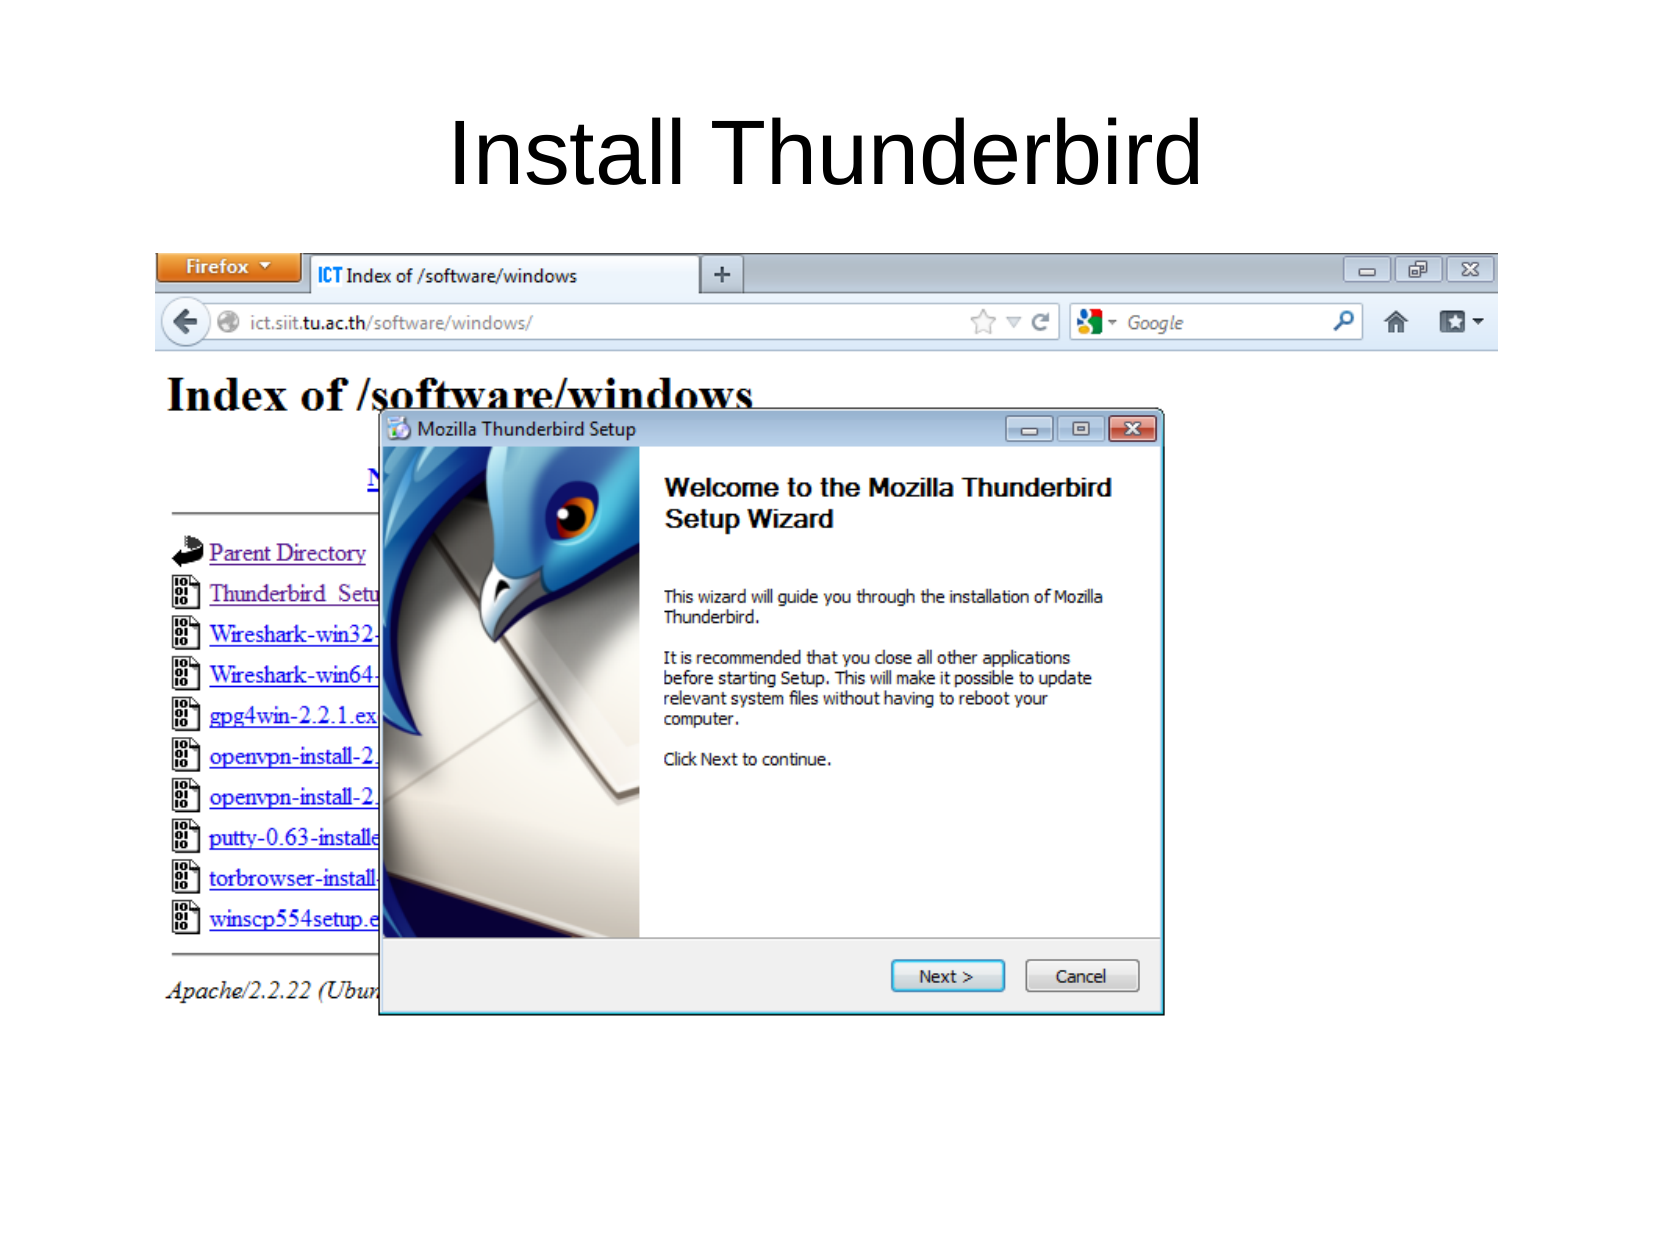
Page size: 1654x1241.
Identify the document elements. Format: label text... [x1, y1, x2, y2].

picture [155, 253, 1498, 1241]
title Install Thunderbird [82, 49, 1571, 257]
